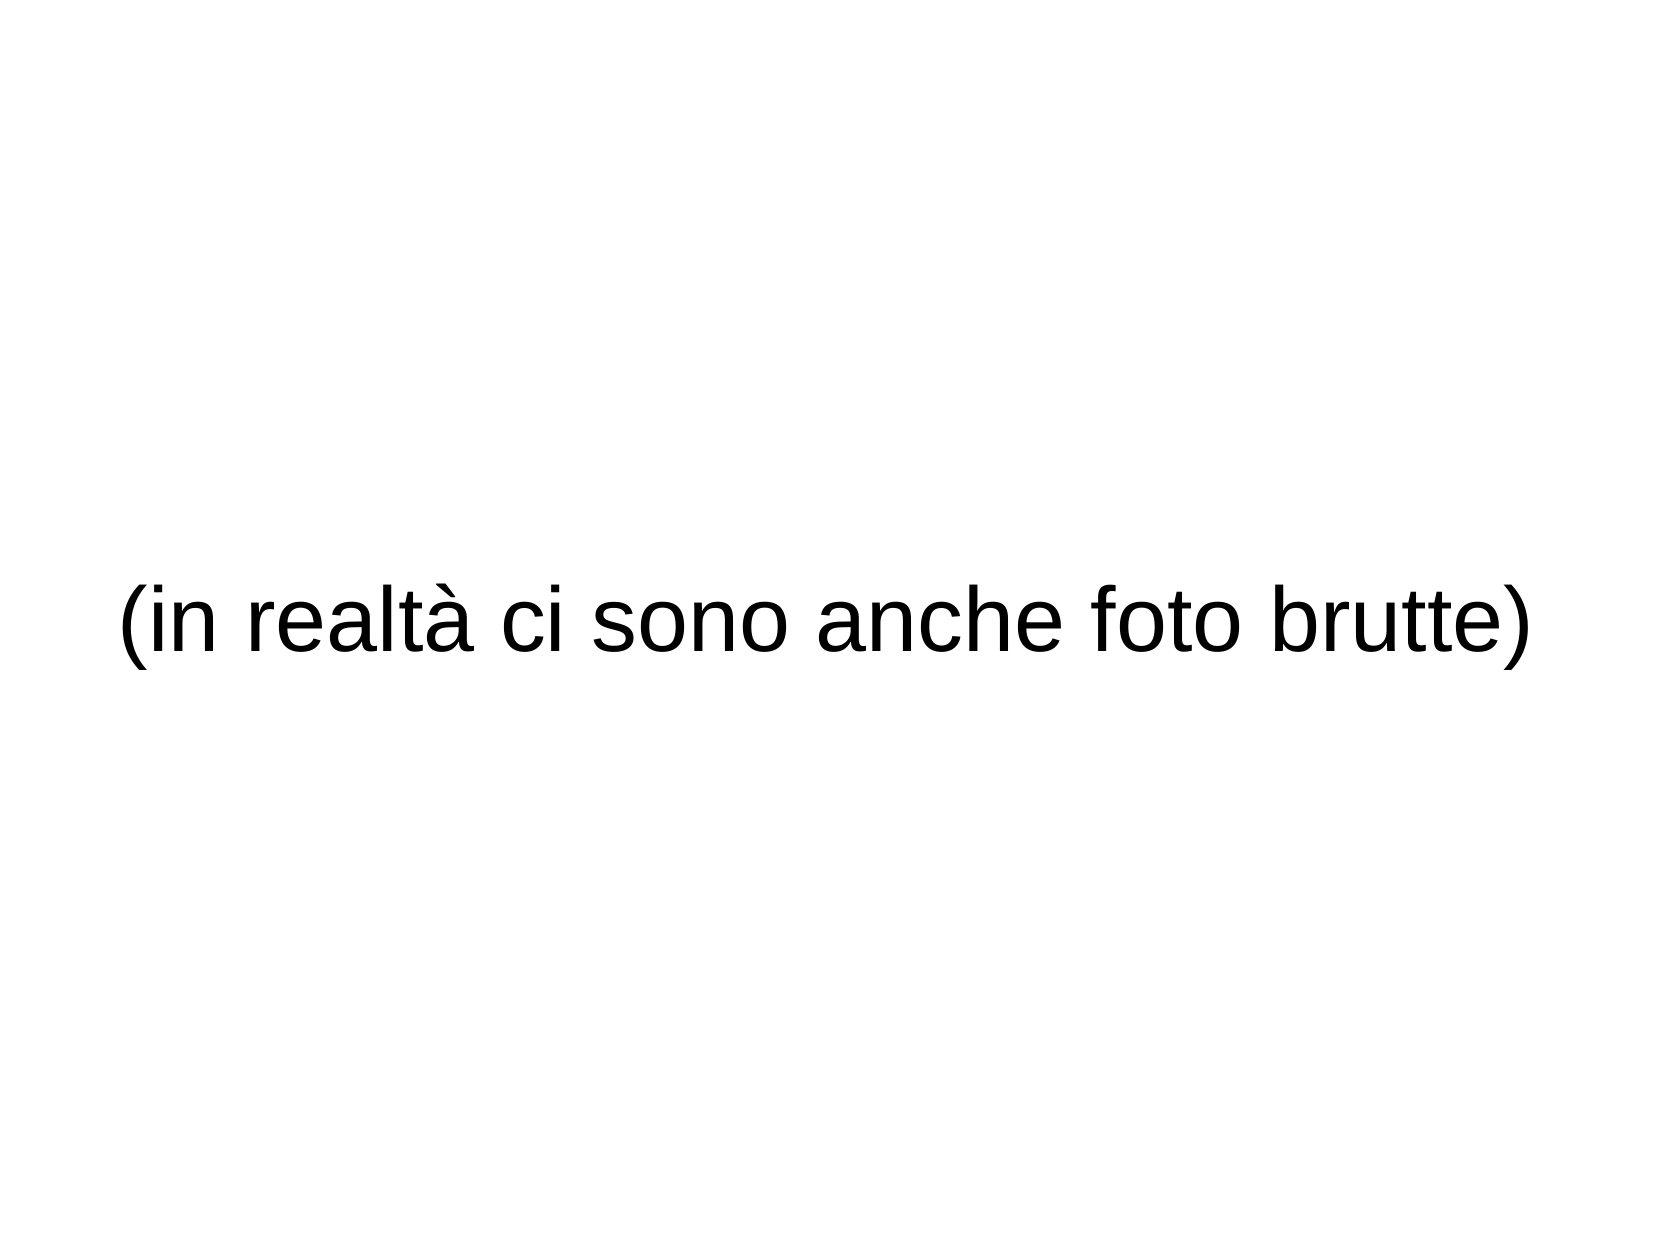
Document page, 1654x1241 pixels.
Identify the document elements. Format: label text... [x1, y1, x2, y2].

title (in realtà ci sono anche foto brutte) [82, 516, 1571, 724]
